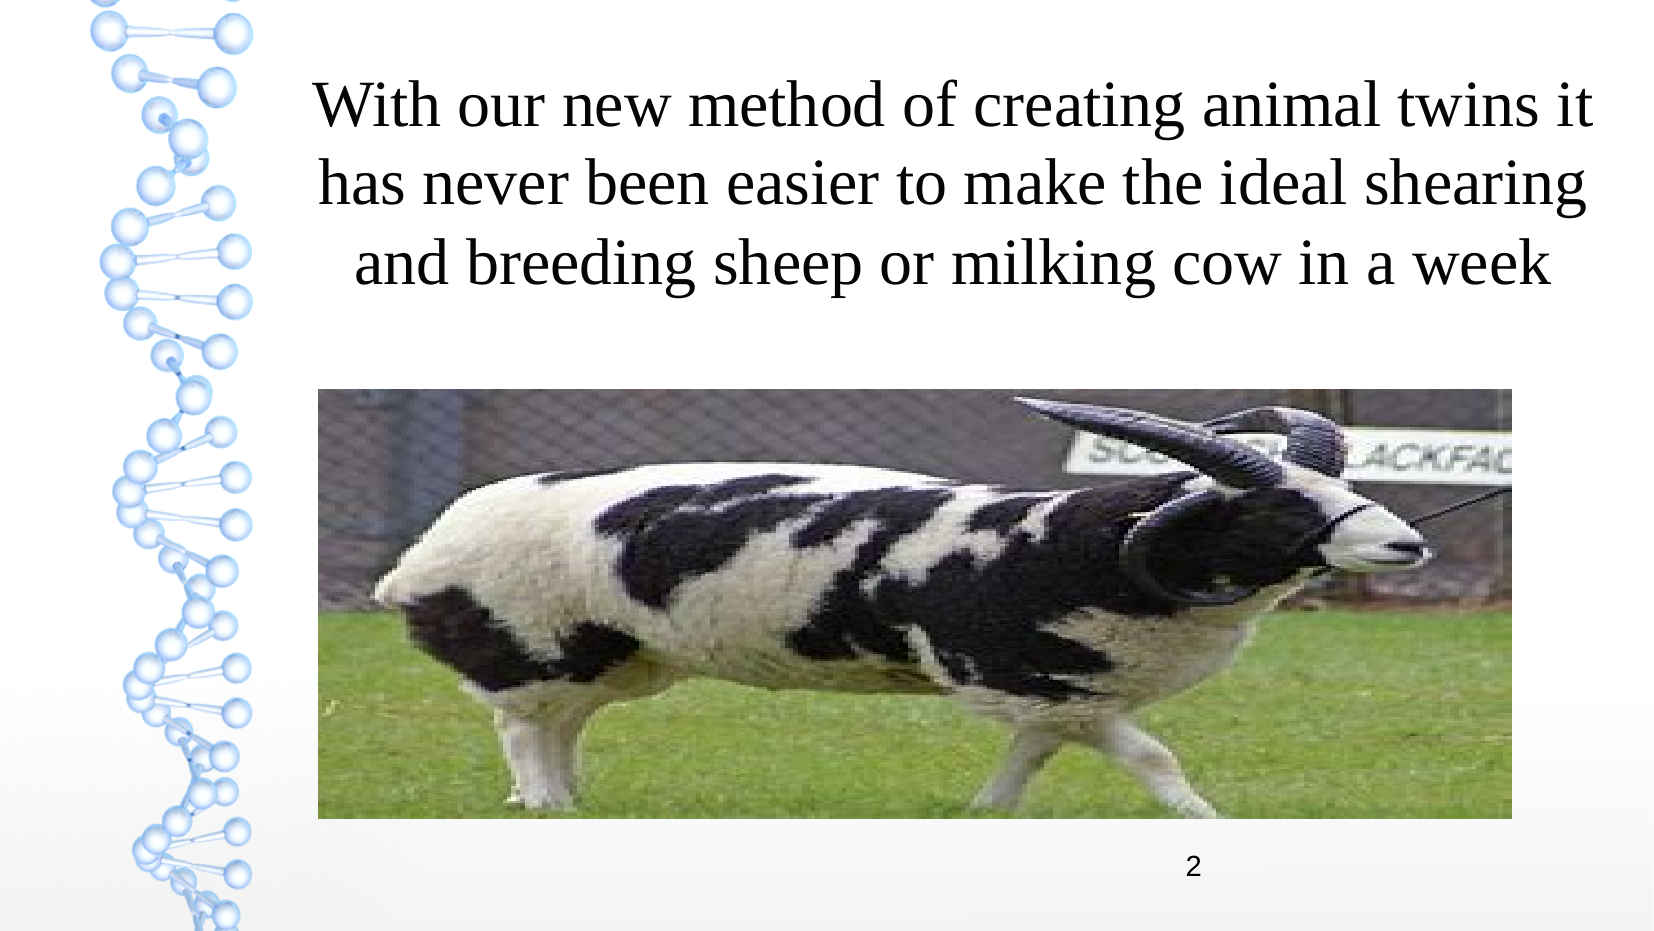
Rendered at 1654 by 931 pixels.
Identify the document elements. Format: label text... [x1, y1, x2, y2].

picture [318, 389, 1512, 819]
title With our new method of creating animal twins it has never been easier to make the ideal shearing and breeding sheep or milking cow in a week [289, 26, 1619, 331]
text_box [1185, 847, 1571, 912]
